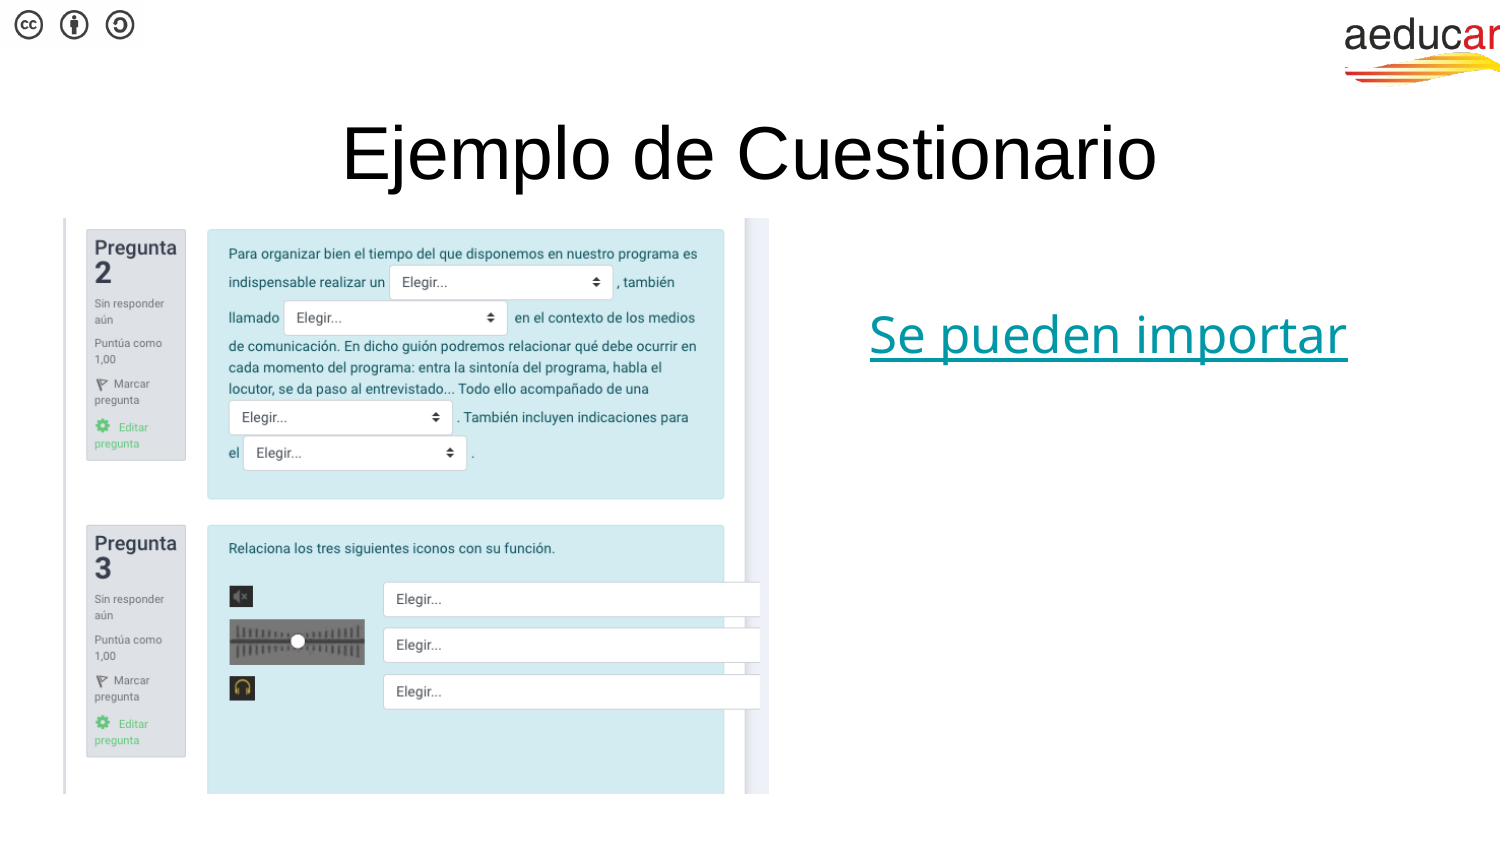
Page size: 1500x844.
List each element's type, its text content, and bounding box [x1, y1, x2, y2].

picture [1344, 0, 1500, 104]
picture [0, 0, 146, 48]
title Ejemplo de Cuestionario [51, 80, 1449, 219]
list Se pueden importar [854, 277, 1449, 395]
picture [63, 218, 769, 794]
